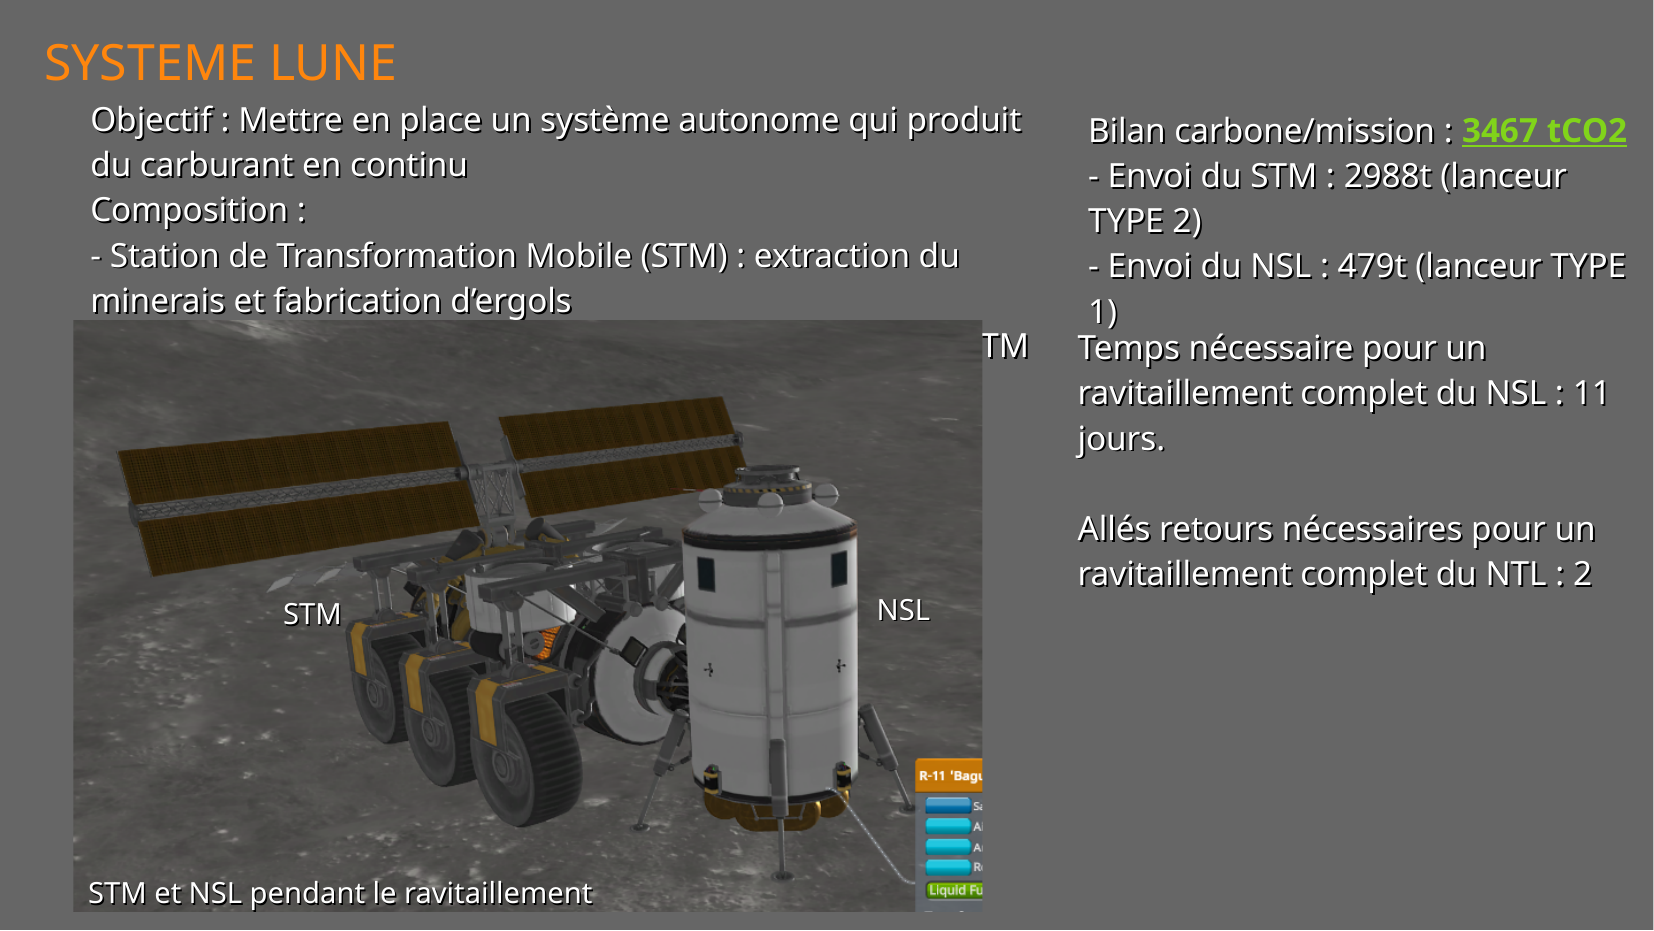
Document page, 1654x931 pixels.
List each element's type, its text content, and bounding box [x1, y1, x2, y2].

text_box Temps nécessaire pour un ravitaillement complet du NSL : 11 jours. Allés retours nécessaires pour un ravitaillement complet du NTL : 2 [1062, 316, 1654, 513]
text_box STM et NSL pendant le ravitaillement [73, 865, 532, 912]
text_box Objectif : Mettre en place un système autonome qui produit du carburant en continu Composition : - Station de Transformation Mobile (STM) : extraction du minerais et fabrication d’ergols - Navette Sol-Lune (NSL) : transporte des ergols entre le STM et le NTL [75, 88, 1074, 403]
text_box STM [268, 585, 348, 633]
text_box SYSTEME LUNE [29, 19, 591, 89]
picture [73, 320, 983, 912]
text_box Bilan carbone/mission : 3467 tCO2 - Envoi du STM : 2988t (lanceur TYPE 2) - Envoi du NSL : 479t (lanceur TYPE 1) [1073, 99, 1654, 223]
text_box NSL [861, 581, 937, 628]
